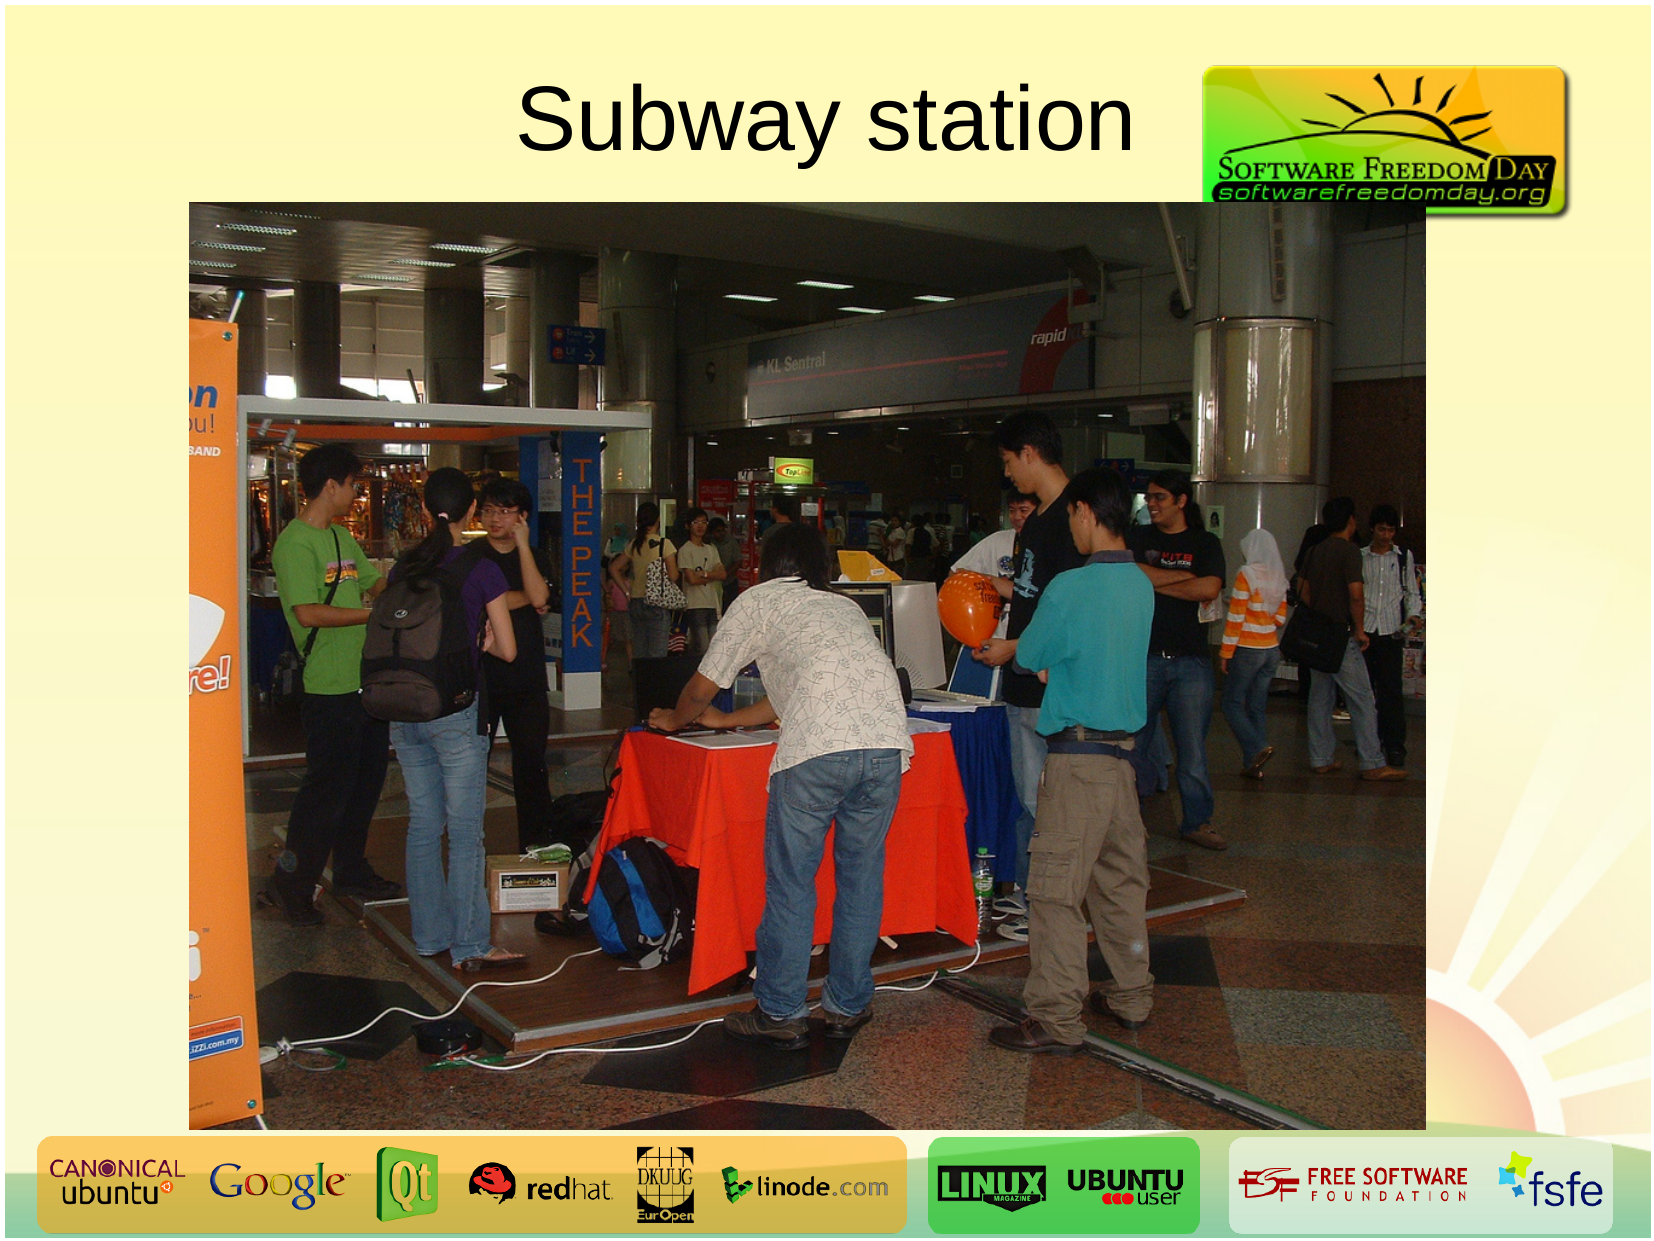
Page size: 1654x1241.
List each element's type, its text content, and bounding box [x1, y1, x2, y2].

title Subway station [82, 22, 1571, 215]
picture [5, 5, 1651, 1238]
